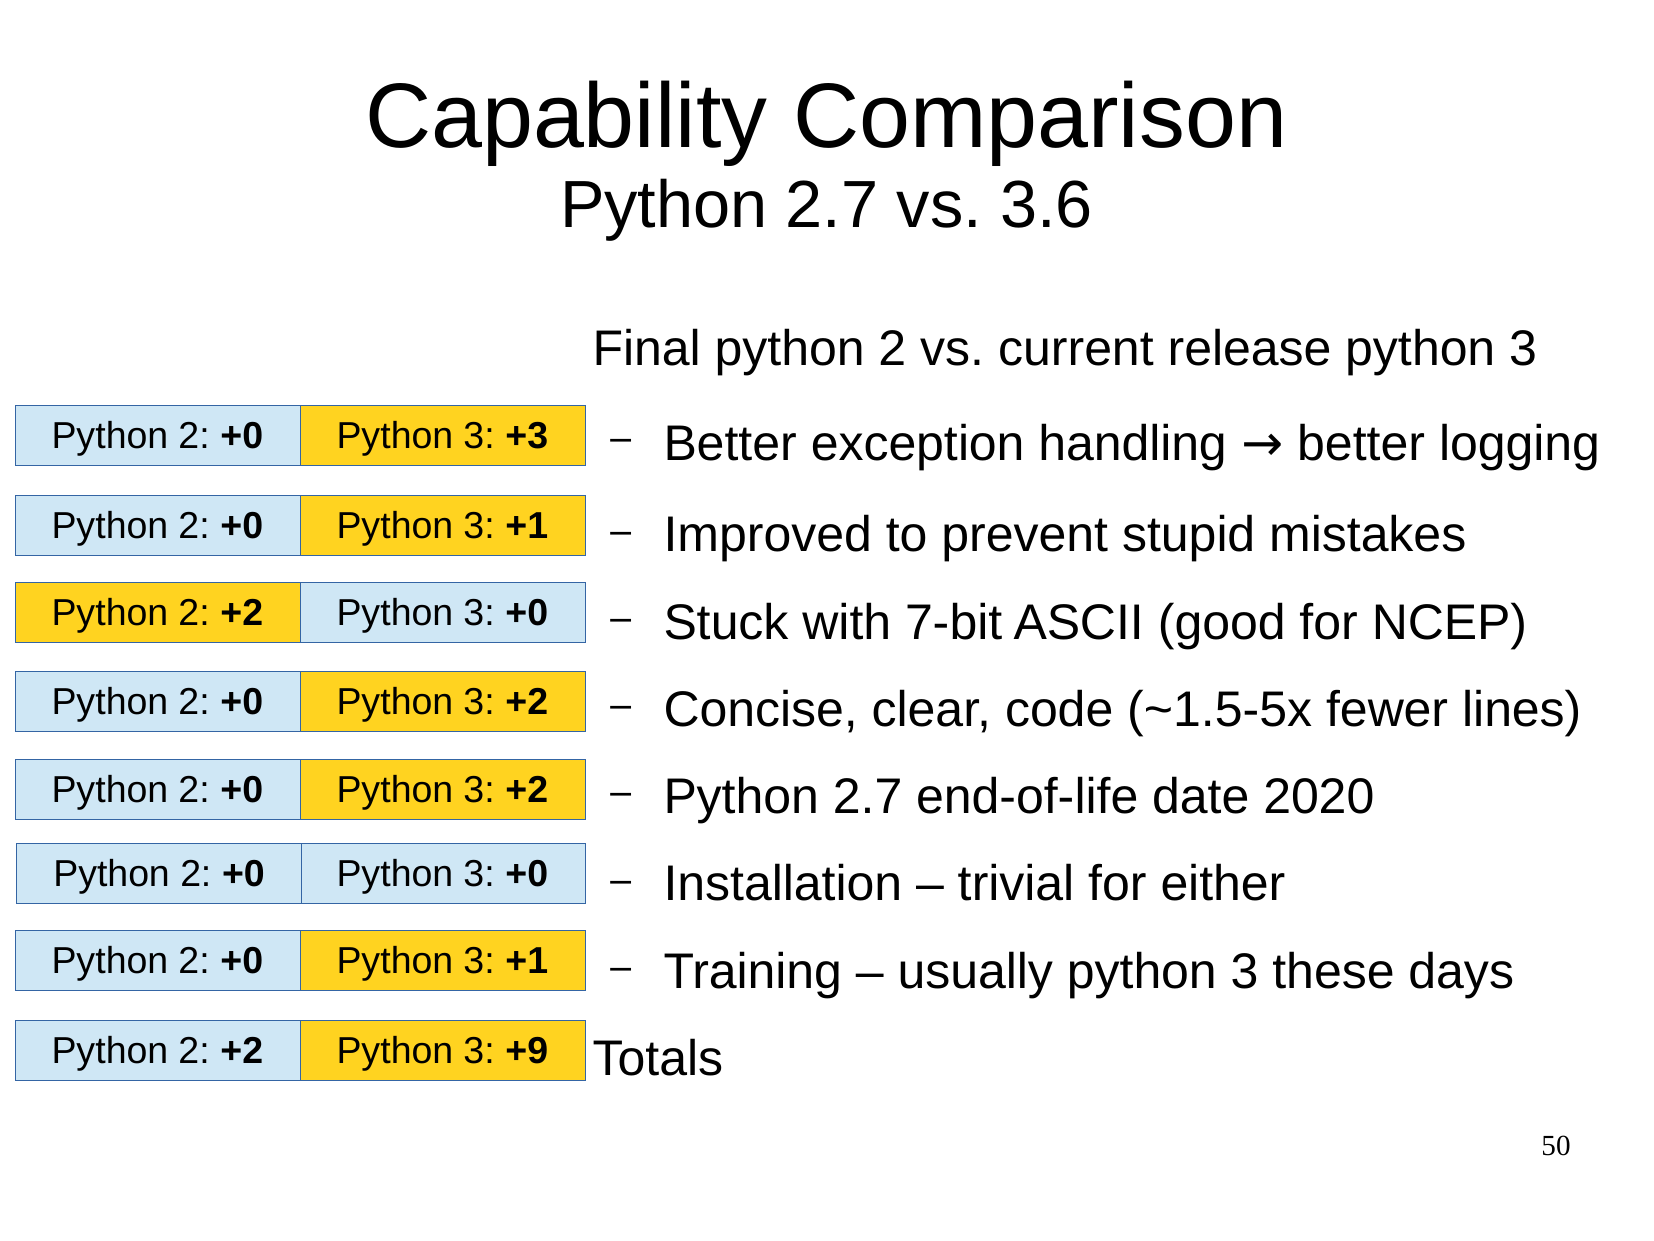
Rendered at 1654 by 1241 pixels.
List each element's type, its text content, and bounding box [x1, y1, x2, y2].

text_box Python 2: +0 [15, 671, 300, 732]
text_box Python 3: +3 [300, 405, 586, 466]
text_box Python 2: +0 [15, 930, 300, 991]
text_box Python 2: +2 [15, 582, 300, 643]
title Capability Comparison Python 2.7 vs. 3.6 [82, 49, 1571, 257]
text_box Python 2: +0 [16, 843, 302, 904]
text_box Python 2: +0 [15, 405, 300, 466]
text_box Python 3: +0 [302, 843, 586, 904]
text_box Python 2: +0 [15, 759, 300, 820]
list Final python 2 vs. current release python 3 Better exception handling → better logging Improved to prevent stupid mistakes Stuck with 7-bit ASCII (good for NCEP) Concise, clear, code (~1.5-5x fewer lines) Python 2.7 end-of-life date 2020 Installation – trivial for either Training – usually python 3 these days Totals [521, 319, 1654, 1125]
text_box Python 3: +1 [300, 495, 586, 556]
text_box Python 3: +2 [300, 671, 586, 732]
text_box Python 3: +0 [300, 582, 586, 643]
text_box Python 3: +9 [300, 1020, 586, 1081]
text_box Python 3: +2 [300, 759, 586, 820]
text_box Python 2: +2 [15, 1020, 300, 1081]
text_box Python 2: +0 [15, 495, 300, 556]
text_box Python 3: +1 [300, 930, 586, 991]
